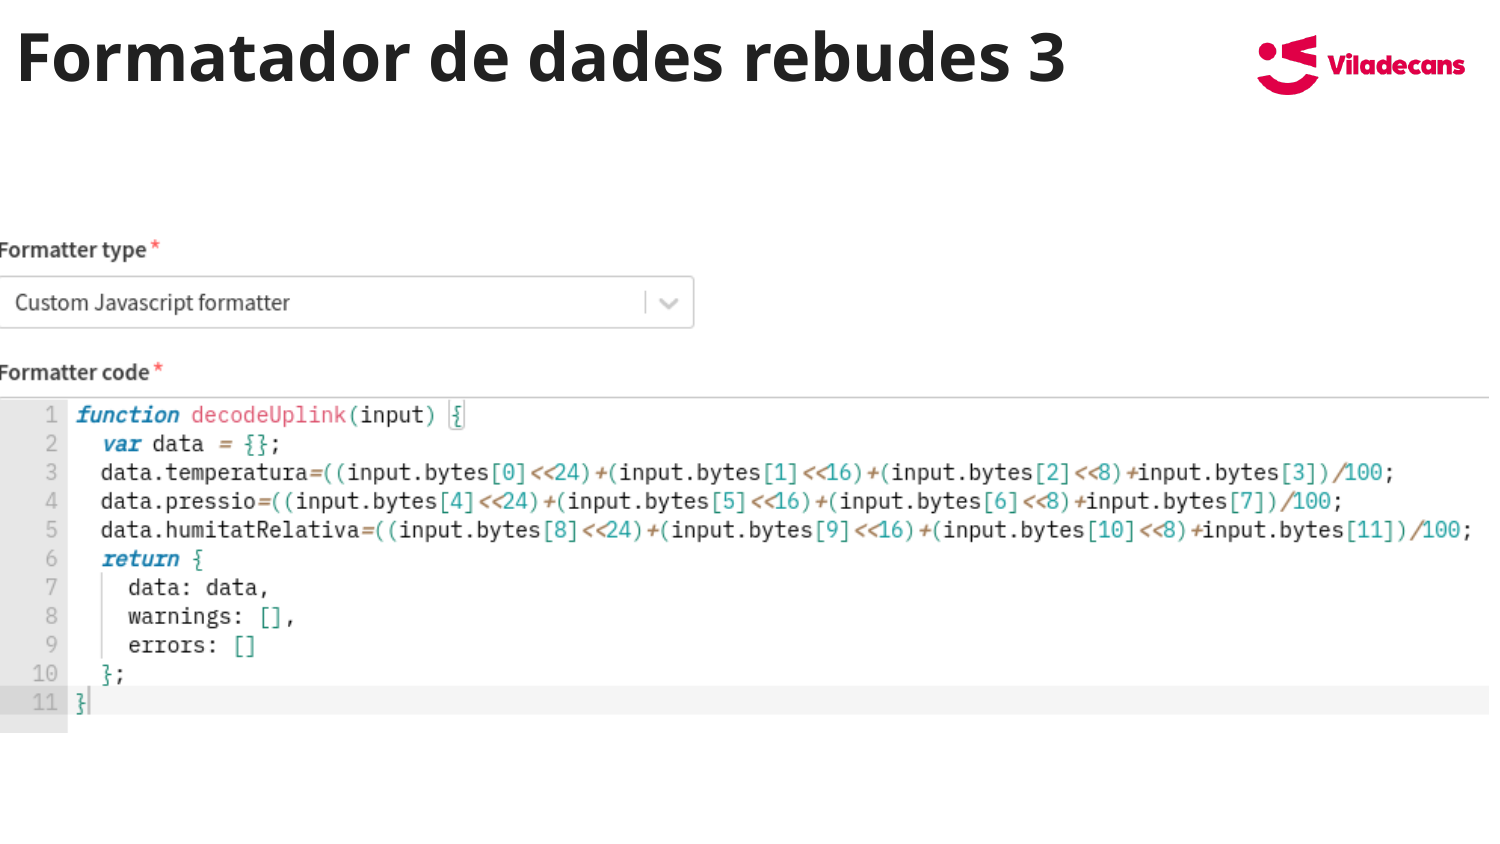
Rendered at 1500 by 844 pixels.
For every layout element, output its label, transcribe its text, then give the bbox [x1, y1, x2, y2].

picture [1453, 35, 1465, 95]
title Formatador de dades rebudes 3 [0, 0, 1453, 132]
picture [0, 232, 1489, 733]
